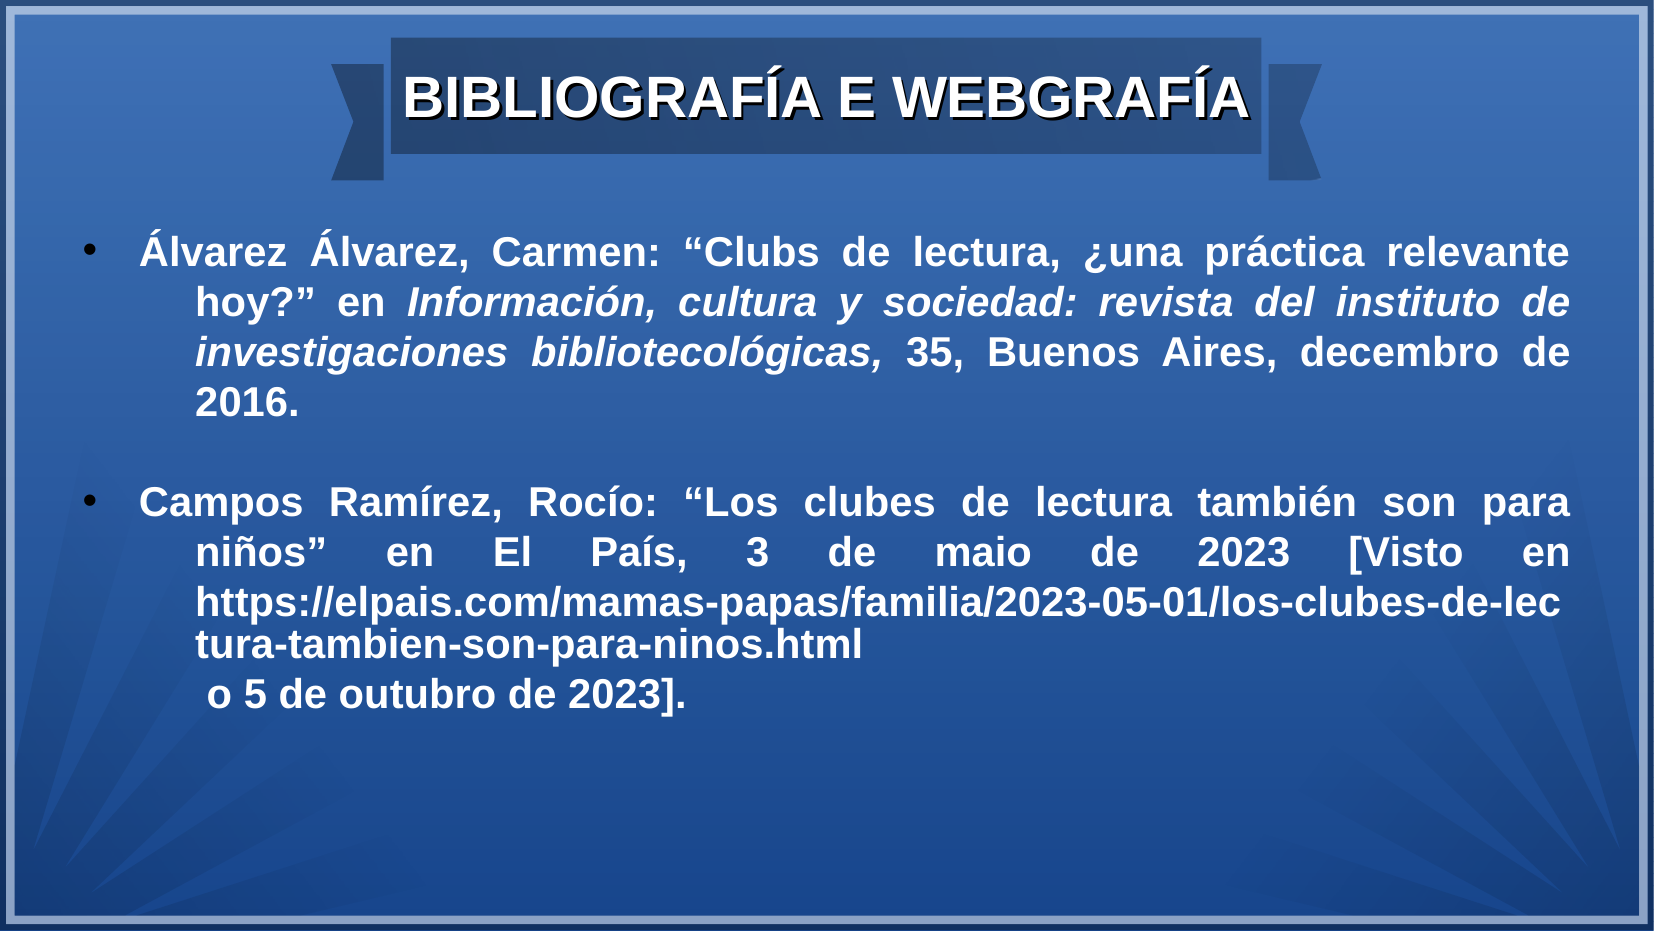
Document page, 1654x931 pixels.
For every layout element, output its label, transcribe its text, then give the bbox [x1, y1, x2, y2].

title BIBLIOGRAFÍA E WEBGRAFÍA [389, 35, 1264, 154]
list Álvarez Álvarez, Carmen: “Clubs de lectura, ¿una práctica relevante hoy?” en Información, cultura y sociedad: revista del instituto de investigaciones bibliotecológicas, 35, Buenos Aires, decembro de 2016. Campos Ramírez, Rocío: “Los clubes de lectura también son para niños” en El País, 3 de maio de 2023 [Visto en https://elpais.com/mamas-papas/familia/2023-05-01/los-clubes-de-lectura-tambien-son-para-ninos.html o 5 de outubro de 2023]. [82, 224, 1571, 848]
